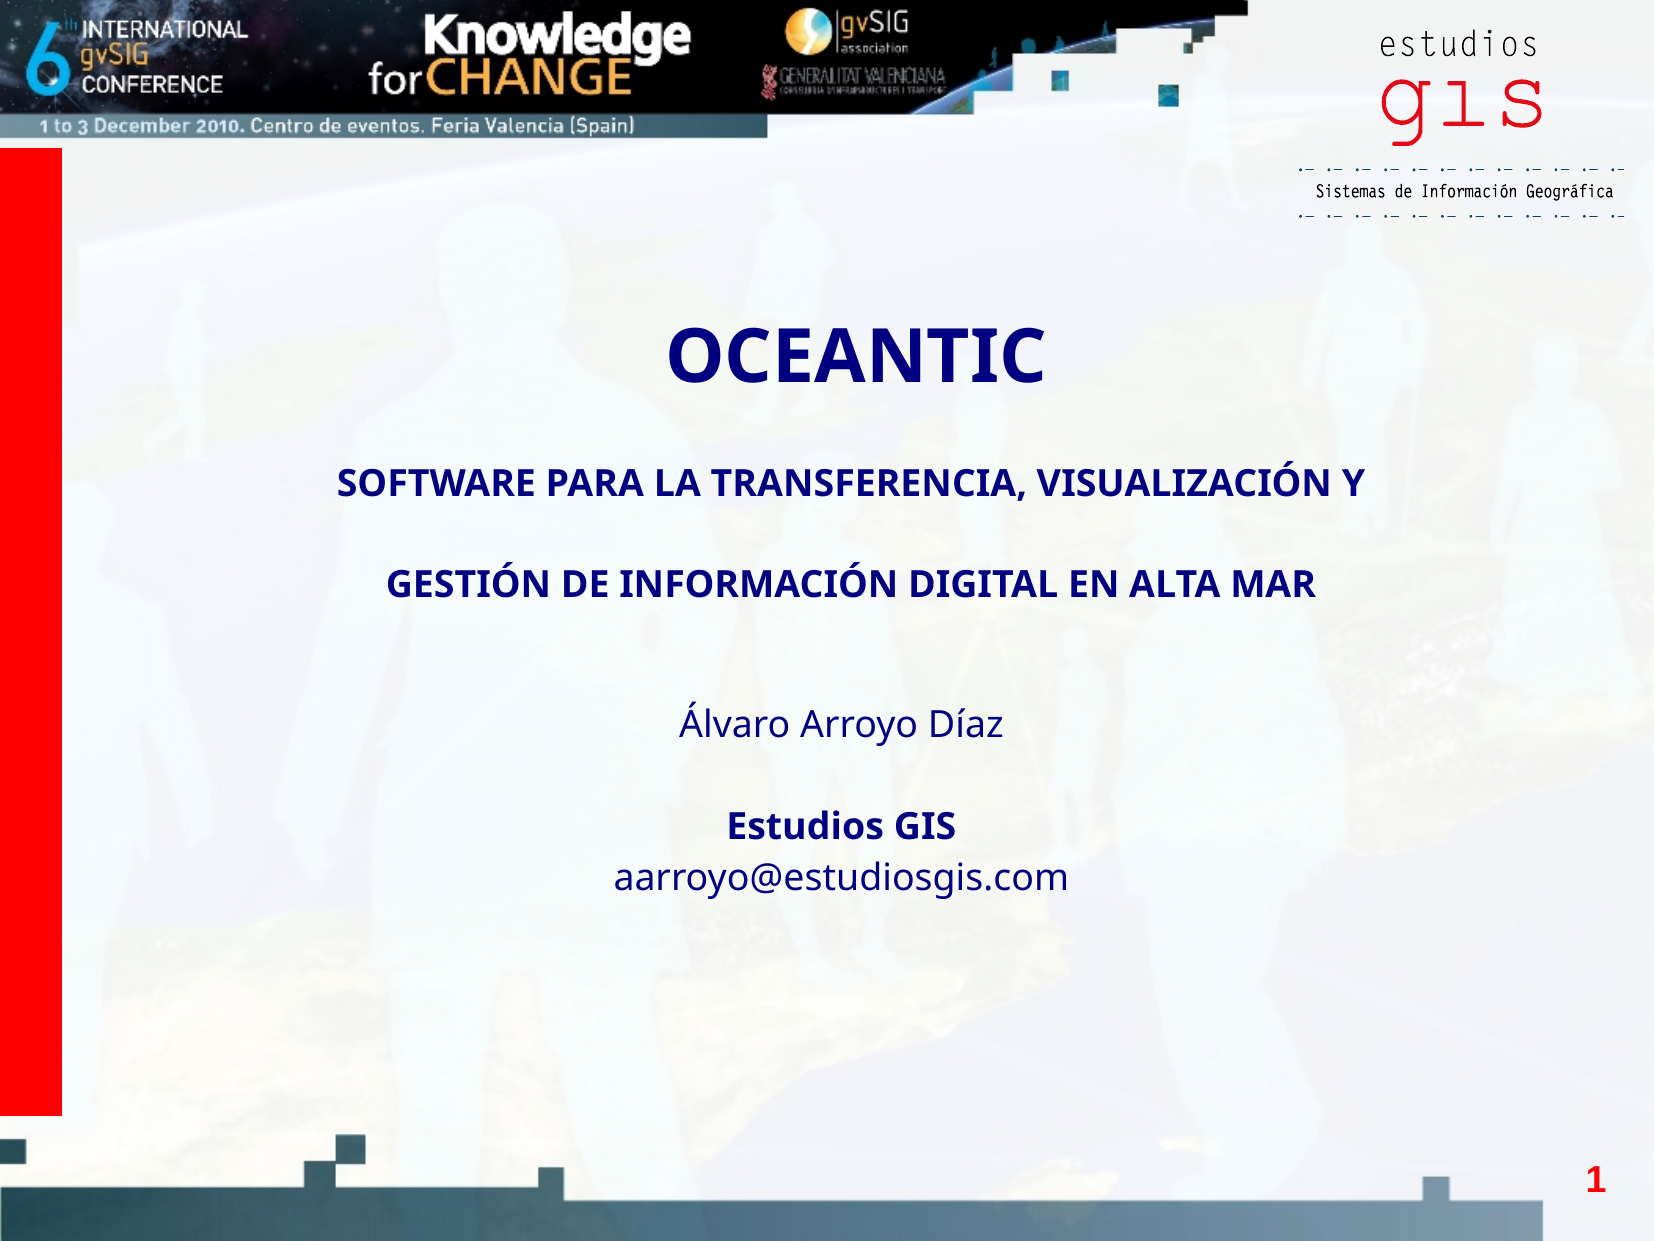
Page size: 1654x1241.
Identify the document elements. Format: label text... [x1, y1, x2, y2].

text_box OCEANTIC SOFTWARE PARA LA TRANSFERENCIA, VISUALIZACIÓN Y GESTIÓN DE INFORMACIÓN DIGITAL EN ALTA MAR [147, 295, 1565, 583]
text_box 1 [1570, 1151, 1654, 1210]
text_box Álvaro Arroyo Díaz Estudios GIS aarroyo@estudiosgis.com [561, 690, 1123, 886]
picture [0, 0, 1654, 1241]
